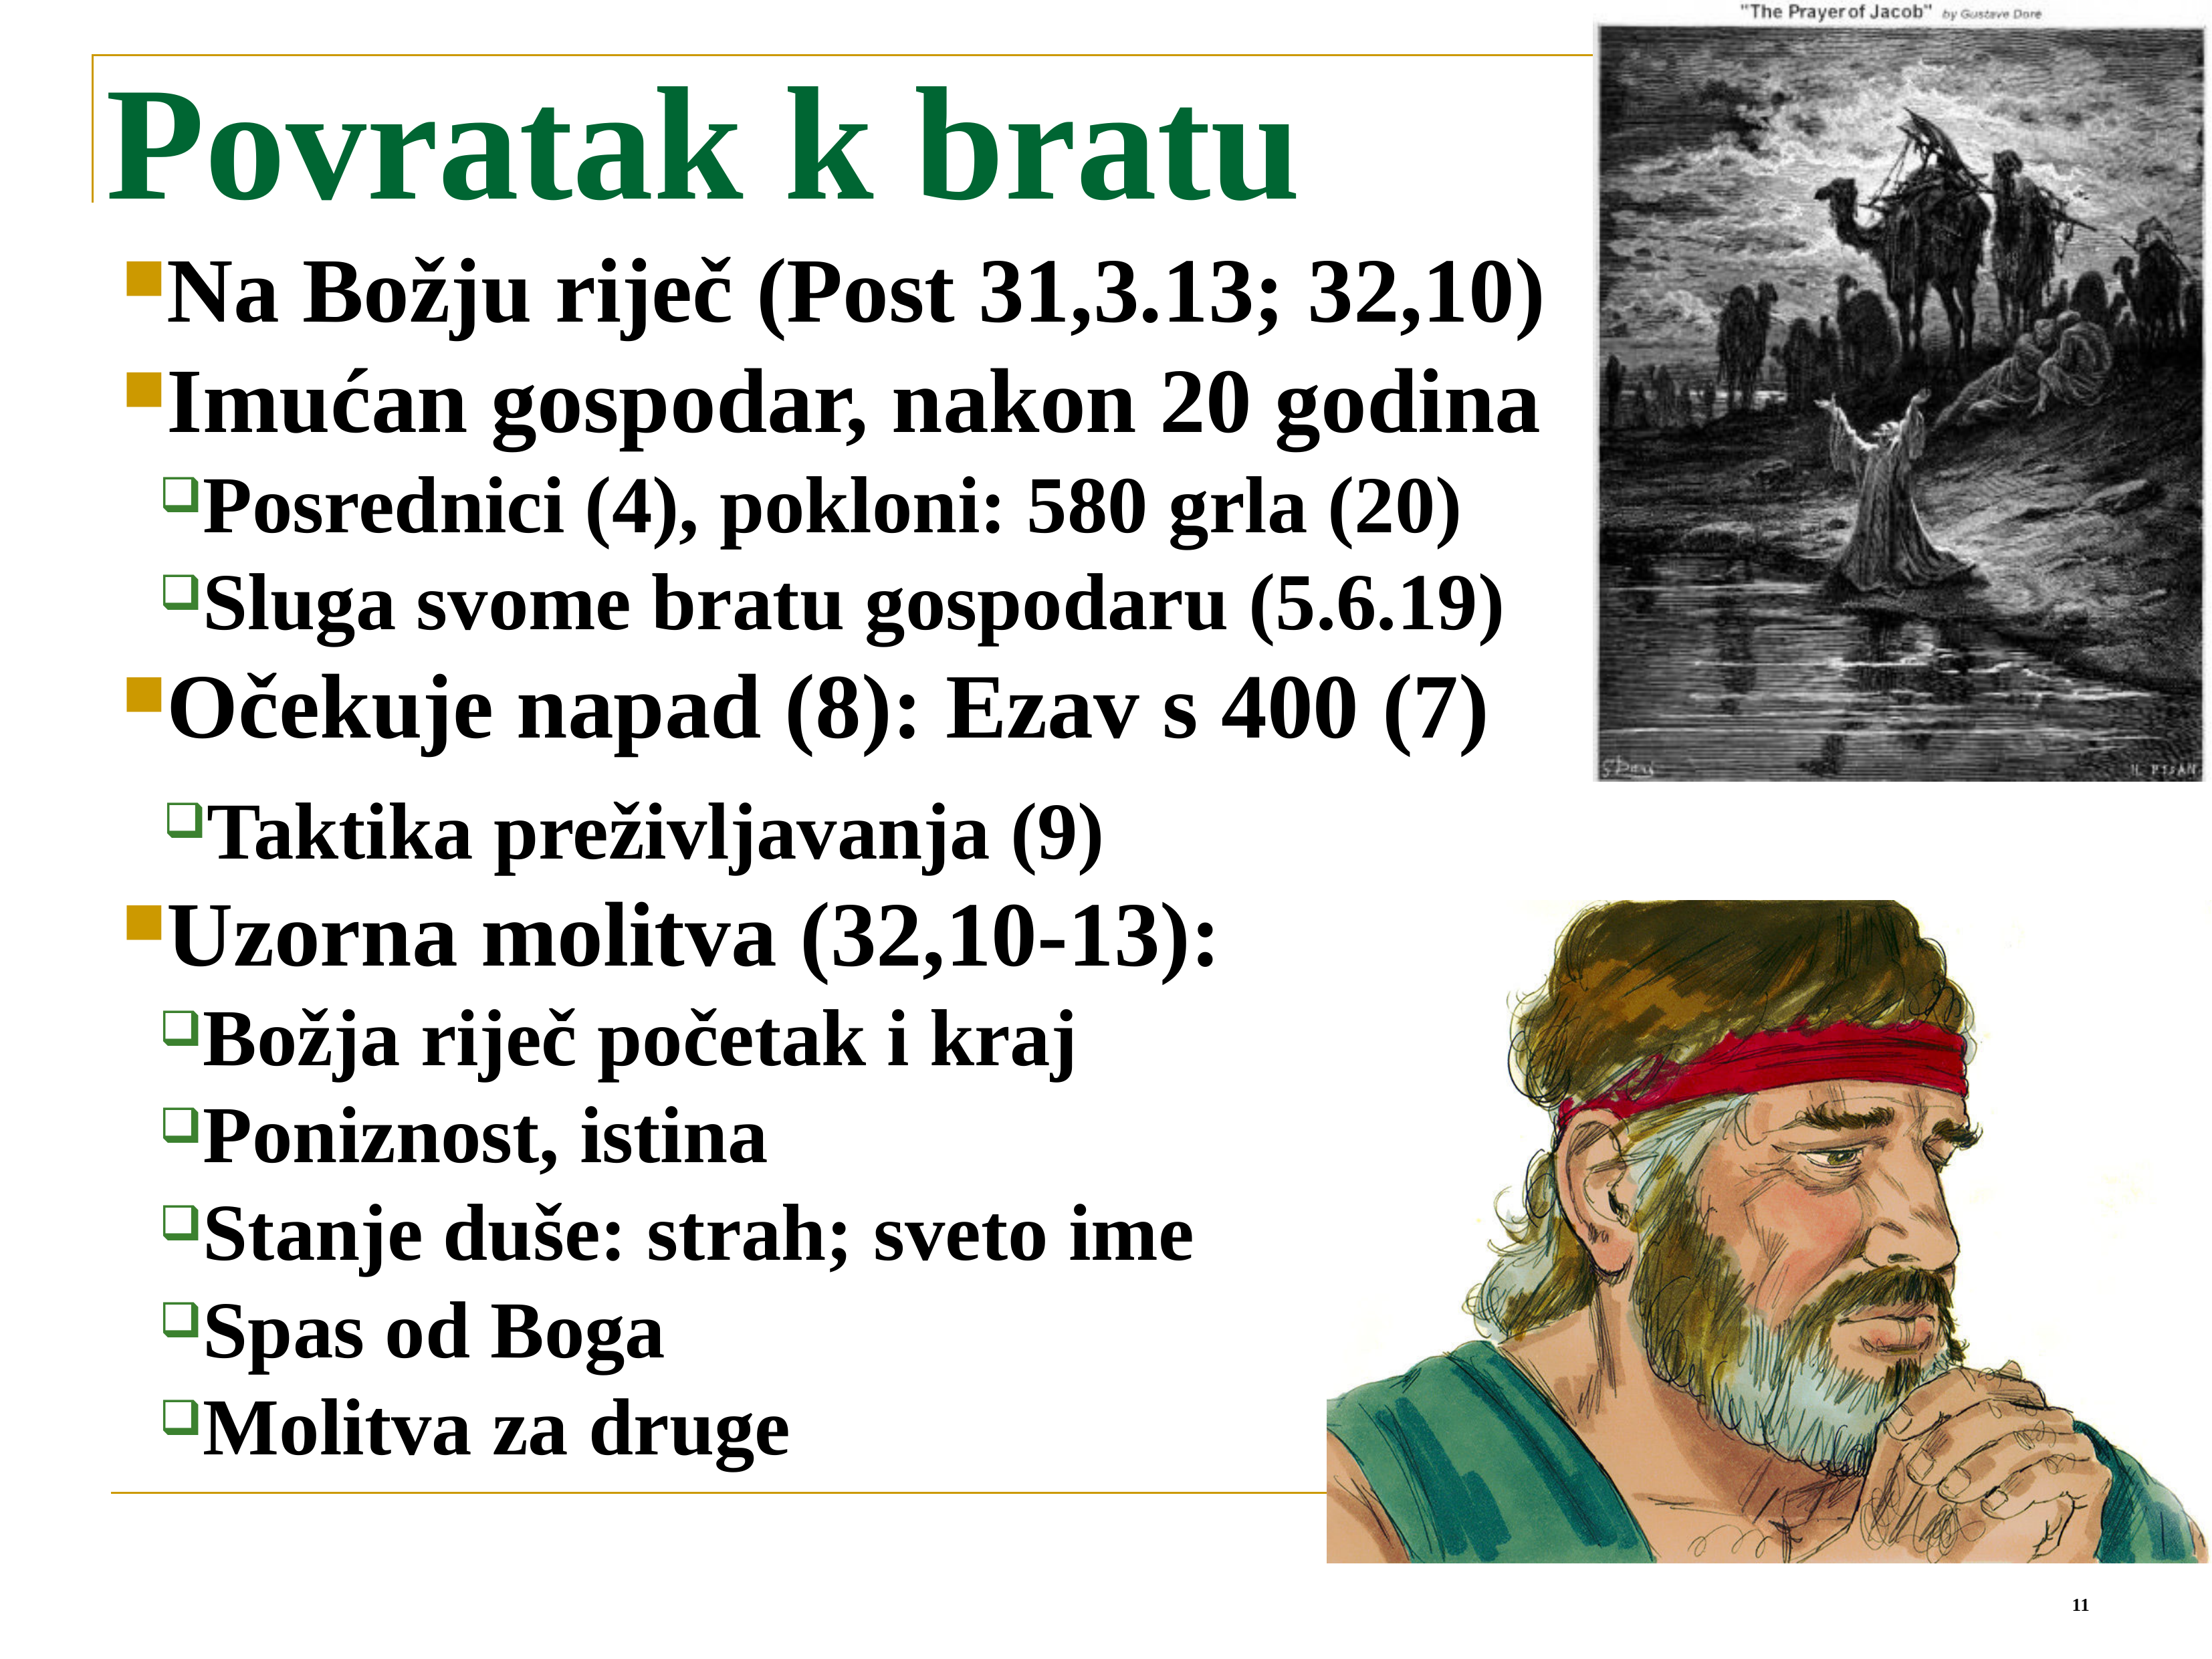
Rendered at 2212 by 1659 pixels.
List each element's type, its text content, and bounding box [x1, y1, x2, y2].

list Na Božju riječ (Post 31,3.13; 32,10) Imućan gospodar, nakon 20 godina Posrednici (4), pokloni: 580 grla (20) Sluga svome bratu gospodaru (5.6.19) Očekuje napad (8): Ezav s 400 (7) Taktika preživljavanja (9) Uzorna molitva (32,10-13): Božja riječ početak i kraj Poniznost, istina Stanje duše: strah; sveto ime Spas od Boga Molitva za druge [110, 237, 2102, 1491]
picture [1327, 900, 2212, 1563]
title Povratak k bratu [94, 31, 1593, 308]
picture [1593, 0, 2212, 782]
